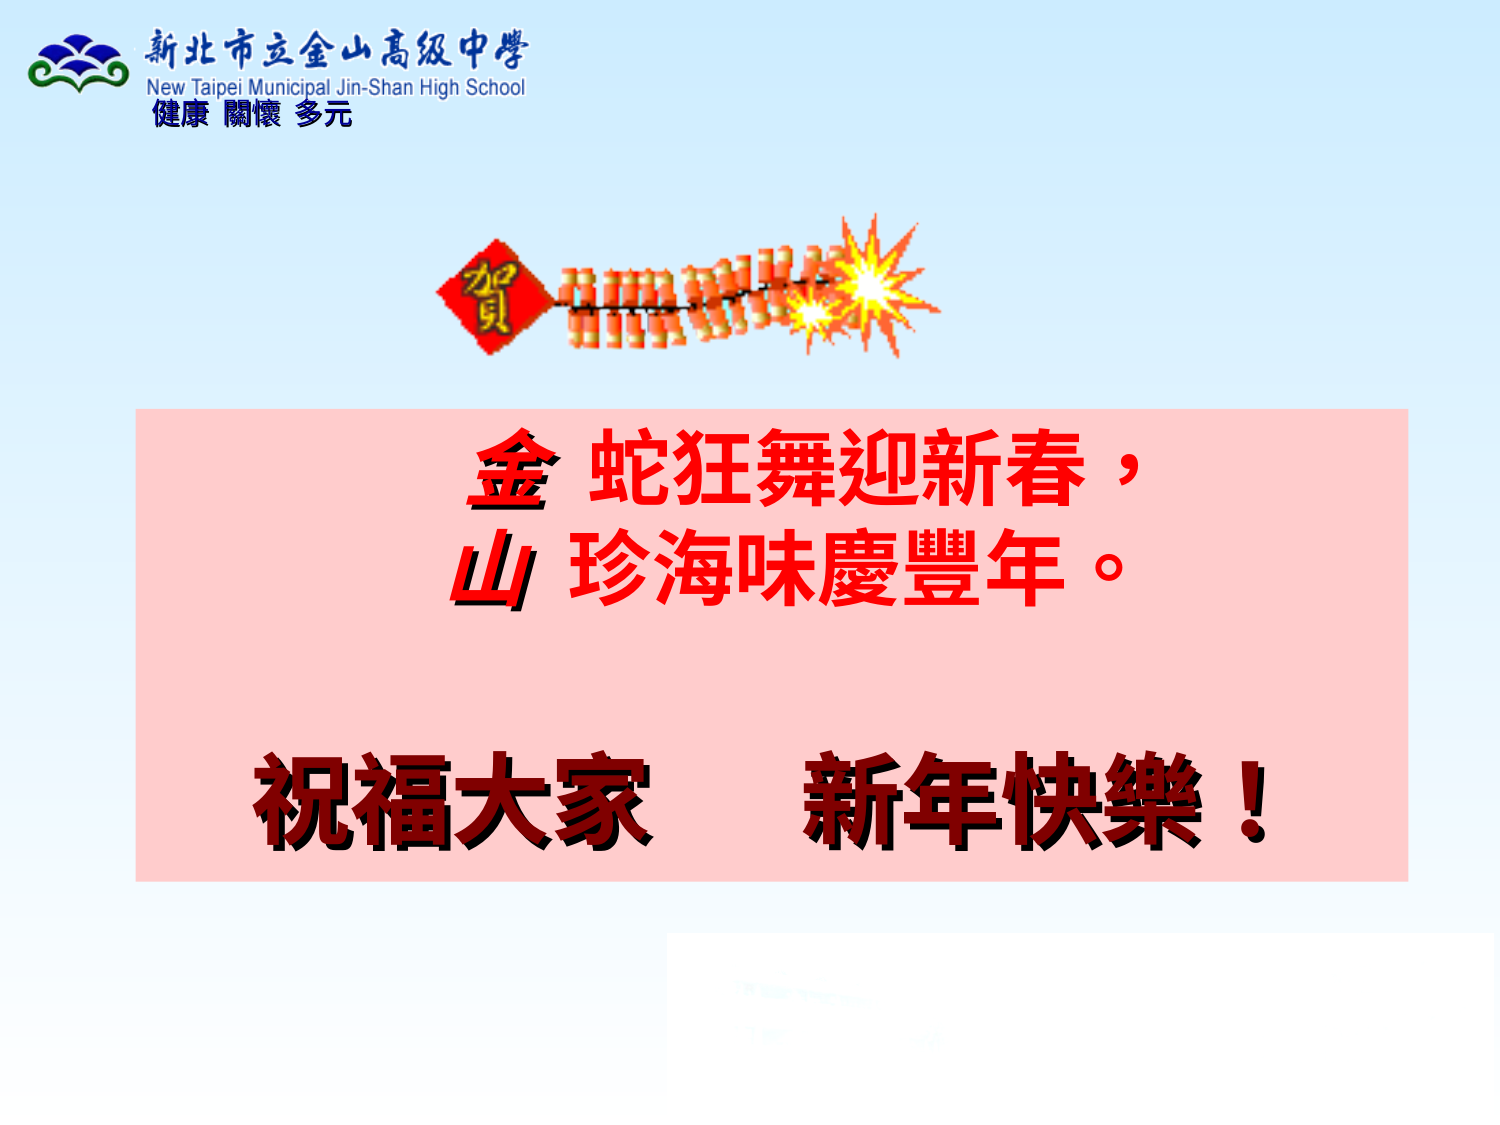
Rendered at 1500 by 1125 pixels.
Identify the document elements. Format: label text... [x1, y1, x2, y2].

title 金 蛇狂舞迎新春， 山 珍海味慶豐年。 祝福大家 新年快樂！ [135, 408, 1409, 882]
picture [430, 208, 946, 395]
